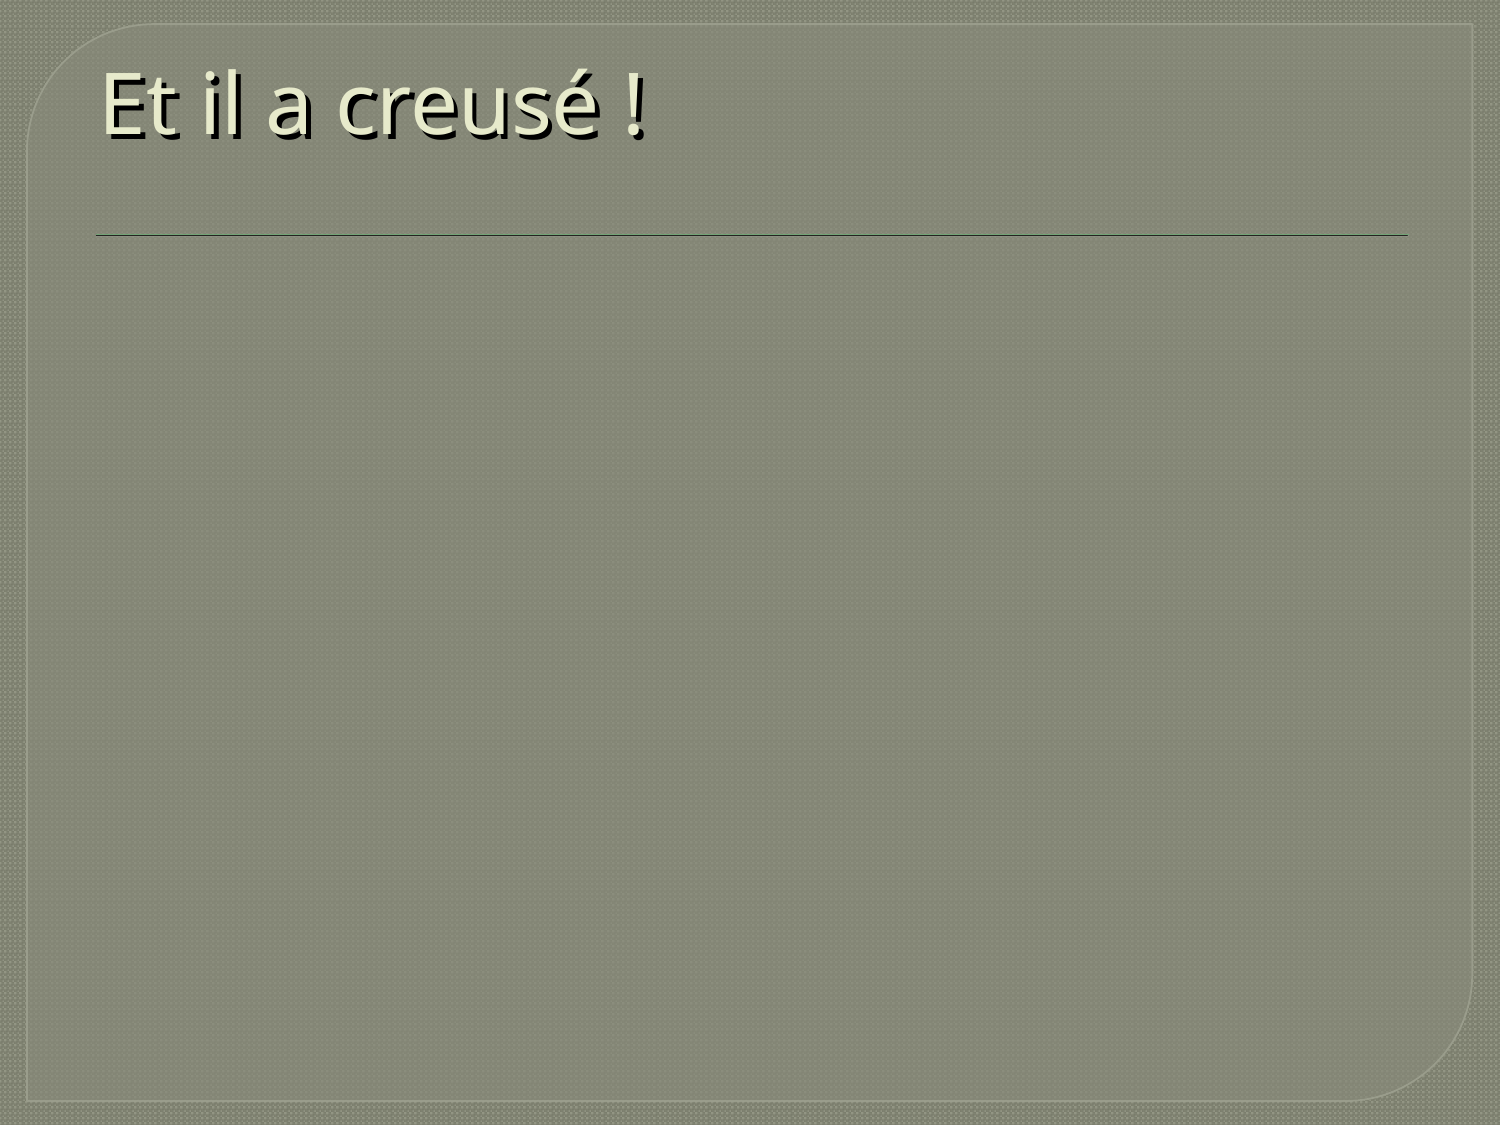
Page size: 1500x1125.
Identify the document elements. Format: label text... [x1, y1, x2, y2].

title Et il a creusé ! [75, 41, 1426, 230]
